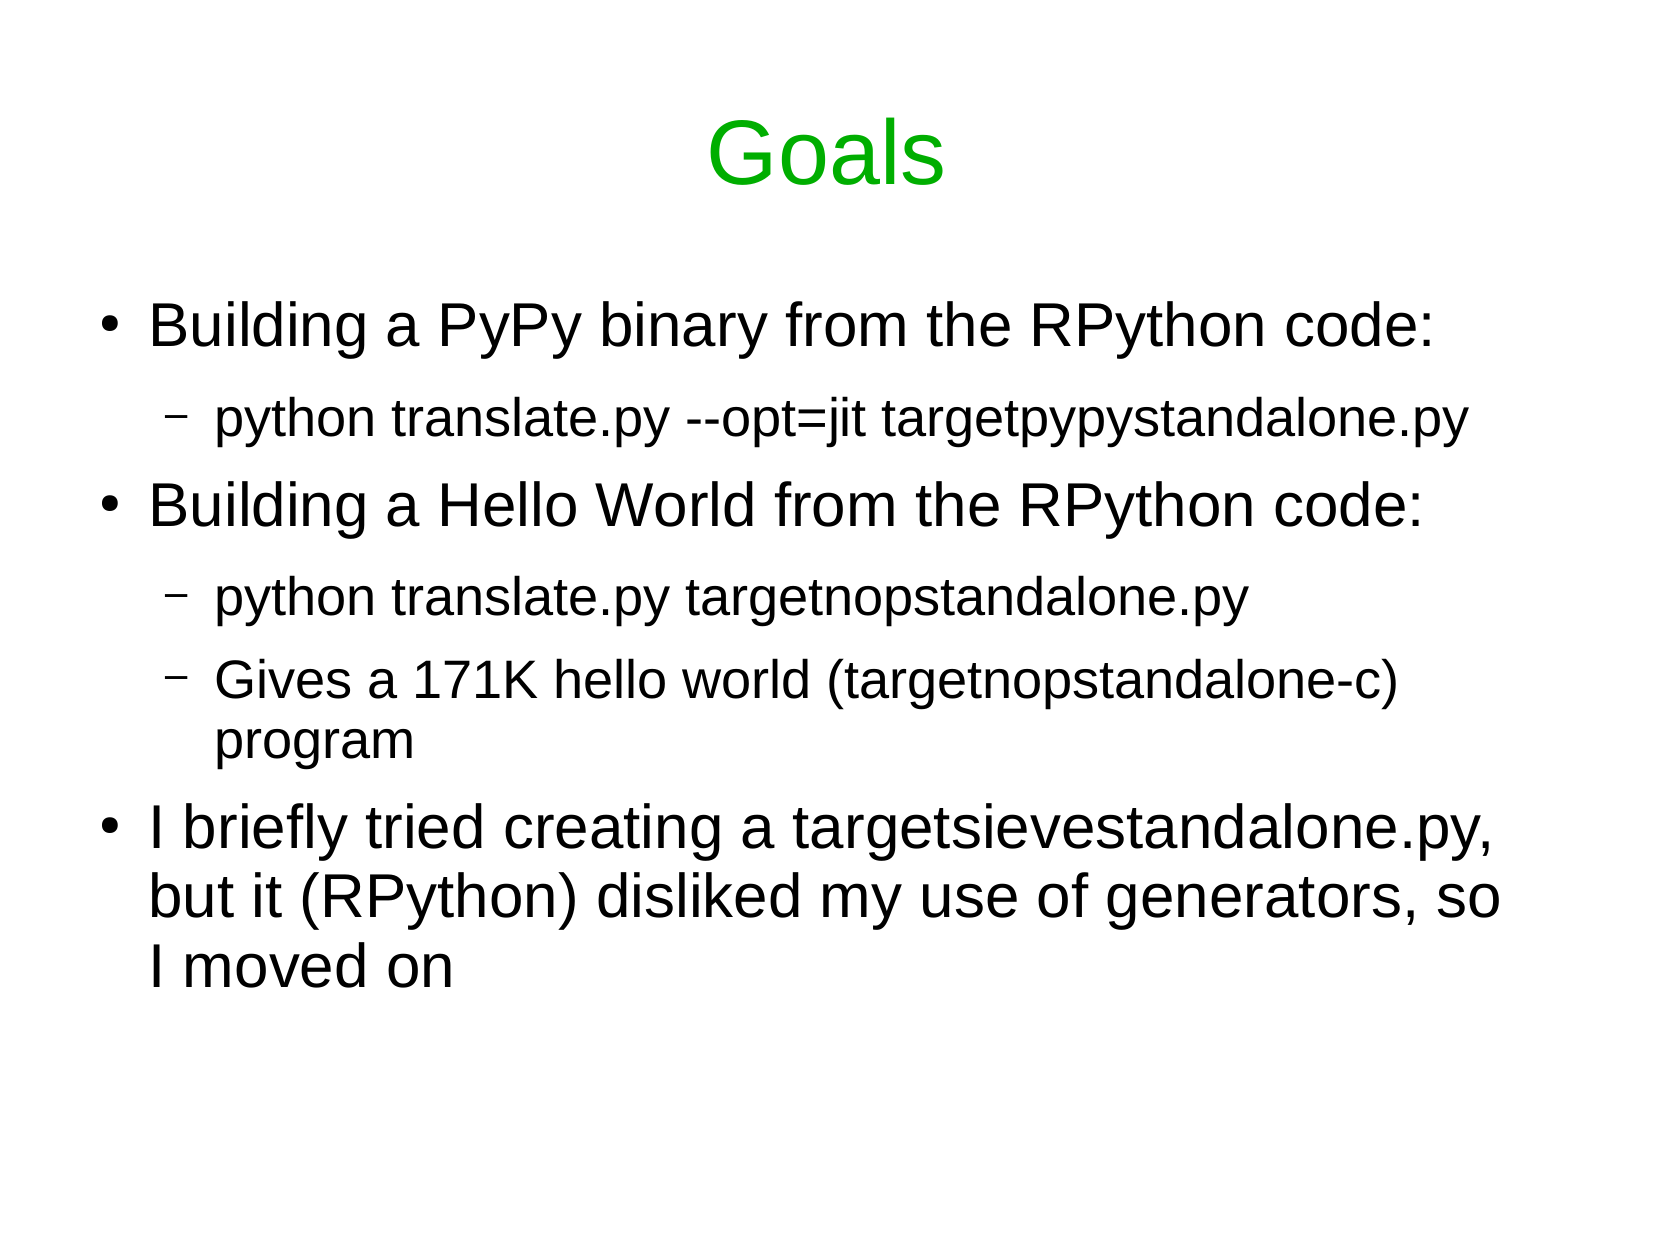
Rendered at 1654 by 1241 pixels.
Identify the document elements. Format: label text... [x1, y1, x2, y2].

list Building a PyPy binary from the RPython code: python translate.py --opt=jit targetpypystandalone.py Building a Hello World from the RPython code: python translate.py targetnopstandalone.py Gives a 171K hello world (targetnopstandalone-c) program I briefly tried creating a targetsievestandalone.py, but it (RPython) disliked my use of generators, so I moved on [82, 290, 1538, 1010]
title Goals [82, 49, 1571, 257]
